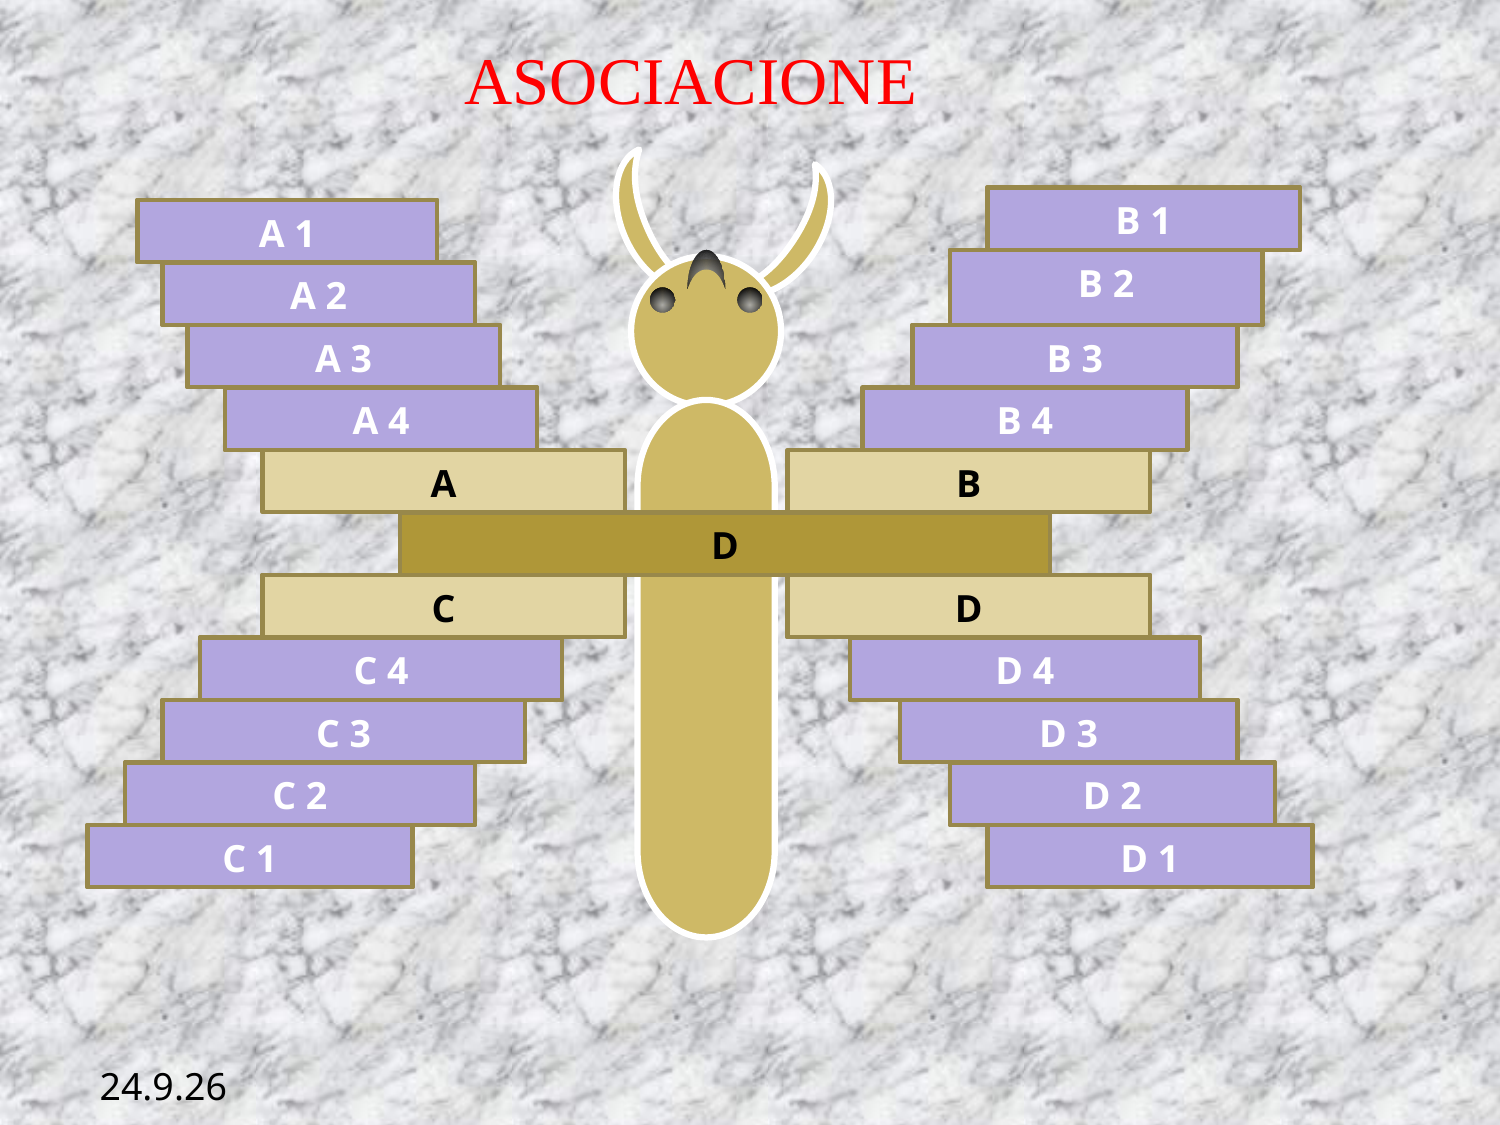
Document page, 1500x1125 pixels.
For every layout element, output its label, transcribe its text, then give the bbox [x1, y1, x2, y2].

text_box A [262, 449, 625, 513]
text_box D 1 [987, 824, 1313, 888]
text_box B [787, 449, 1150, 513]
text_box D 2 [950, 762, 1275, 825]
text_box C 4 [199, 637, 563, 700]
text_box A 3 [187, 324, 500, 388]
text_box A 2 [162, 262, 475, 325]
text_box A 1 [137, 199, 438, 263]
text_box C 3 [162, 699, 525, 763]
text_box D 4 [849, 637, 1200, 700]
text_box D [399, 512, 1050, 575]
picture [0, 0, 1500, 1125]
text_box C [262, 574, 625, 638]
text_box D 3 [900, 699, 1238, 763]
text_box B 1 [987, 187, 1300, 250]
text_box B 4 [862, 387, 1188, 450]
text_box ASOCIACIONE [450, 37, 1013, 134]
text_box D [787, 574, 1150, 638]
text_box [637, 575, 775, 938]
text_box B 3 [912, 324, 1238, 388]
text_box C 2 [125, 762, 475, 825]
text_box C 1 [87, 824, 413, 888]
text_box [616, 149, 832, 512]
text_box B 2 [949, 249, 1263, 325]
text_box A 4 [224, 387, 538, 450]
